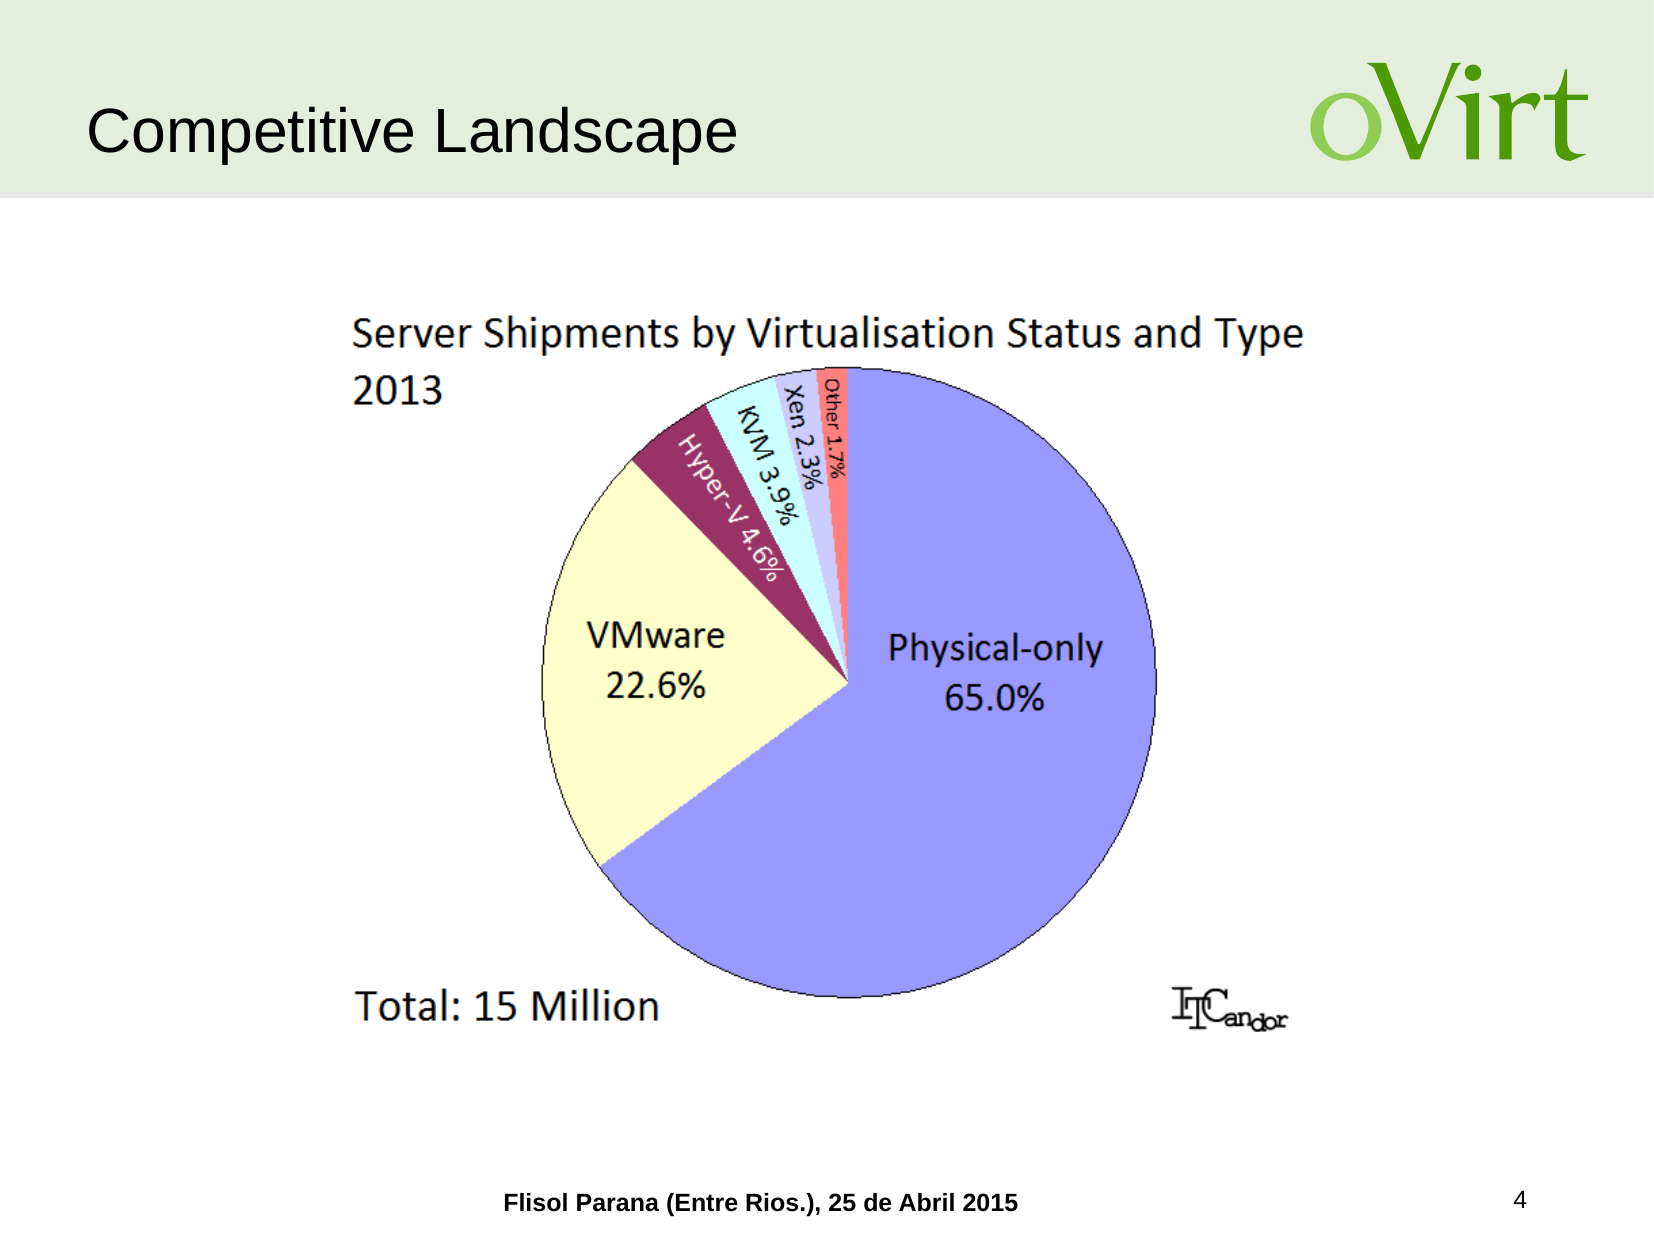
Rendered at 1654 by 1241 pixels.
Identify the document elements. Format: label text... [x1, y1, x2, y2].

title Competitive Landscape [86, 36, 1307, 225]
picture [337, 299, 1313, 1051]
